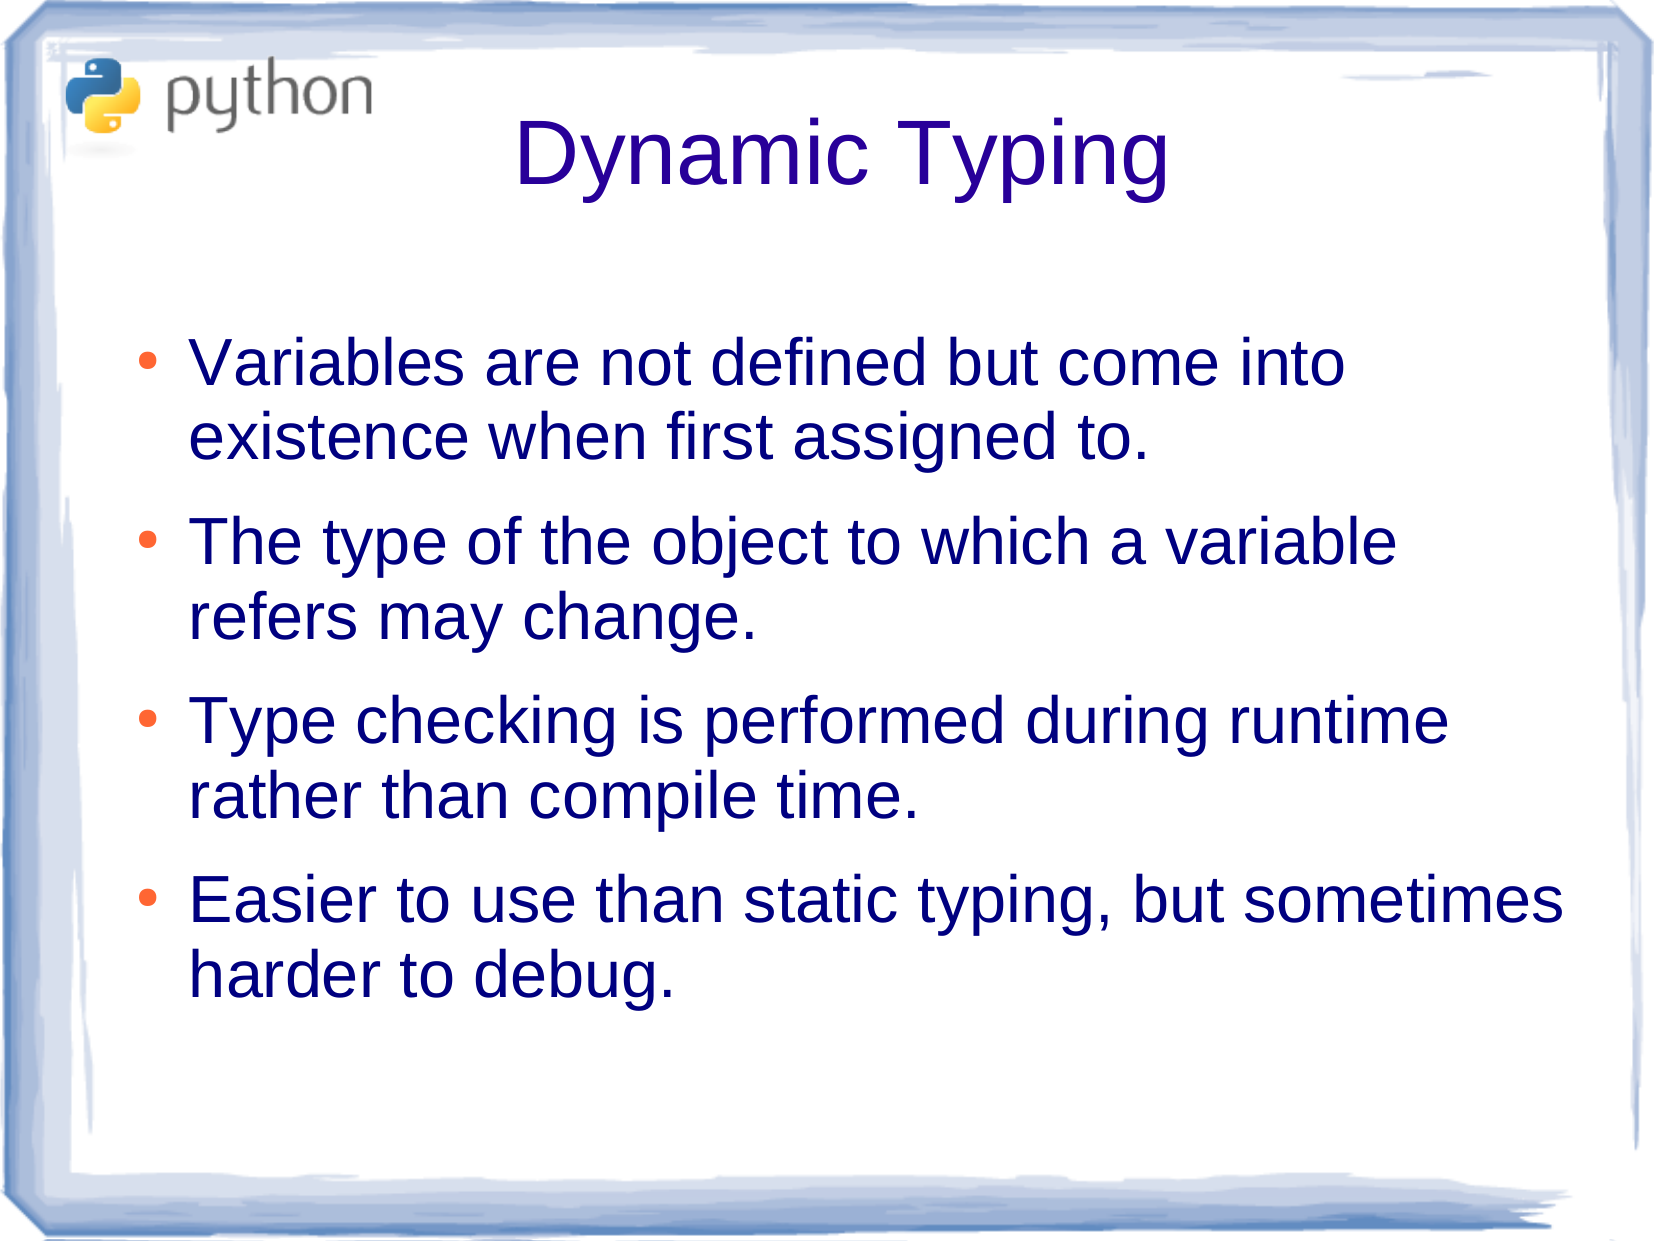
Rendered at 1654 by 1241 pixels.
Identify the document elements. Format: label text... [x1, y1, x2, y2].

list Variables are not defined but come into existence when first assigned to. The type of the object to which a variable refers may change. Type checking is performed during runtime rather than compile time. Easier to use than static typing, but sometimes harder to debug. [118, 324, 1571, 1012]
title Dynamic Typing [82, 49, 1571, 257]
picture [0, 0, 1654, 1241]
